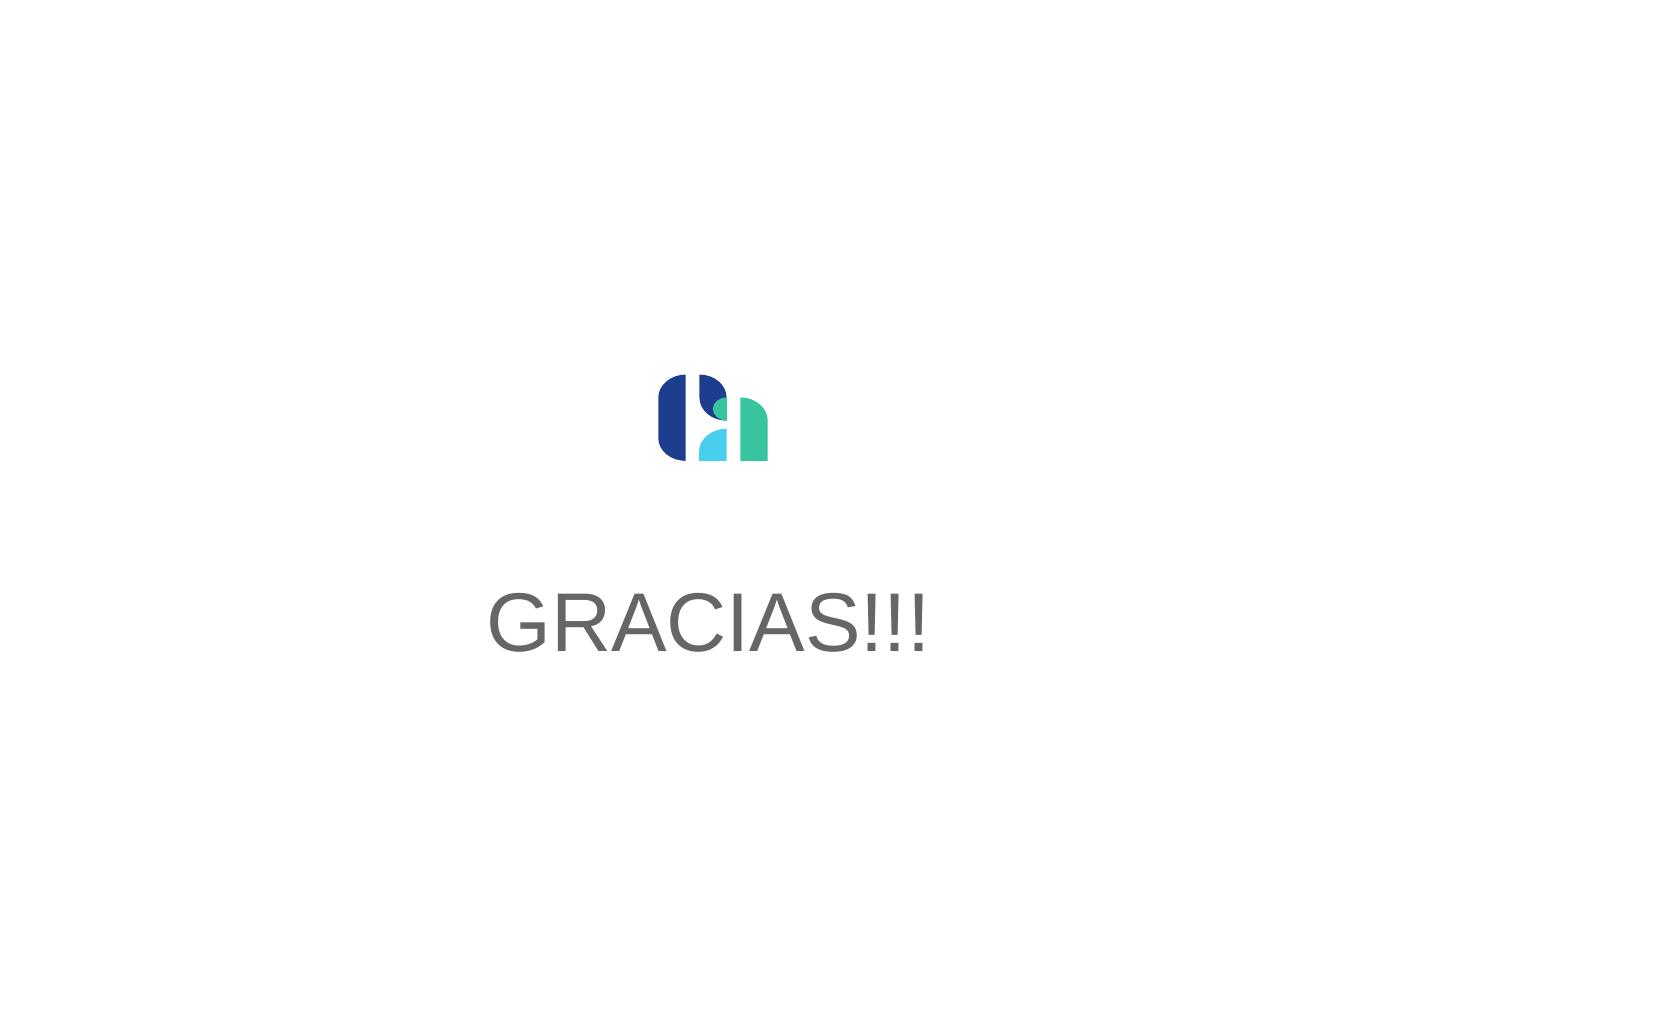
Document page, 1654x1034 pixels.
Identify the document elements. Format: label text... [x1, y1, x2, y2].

picture [657, 374, 768, 461]
text_box GRACIAS!!! [389, 569, 1028, 678]
